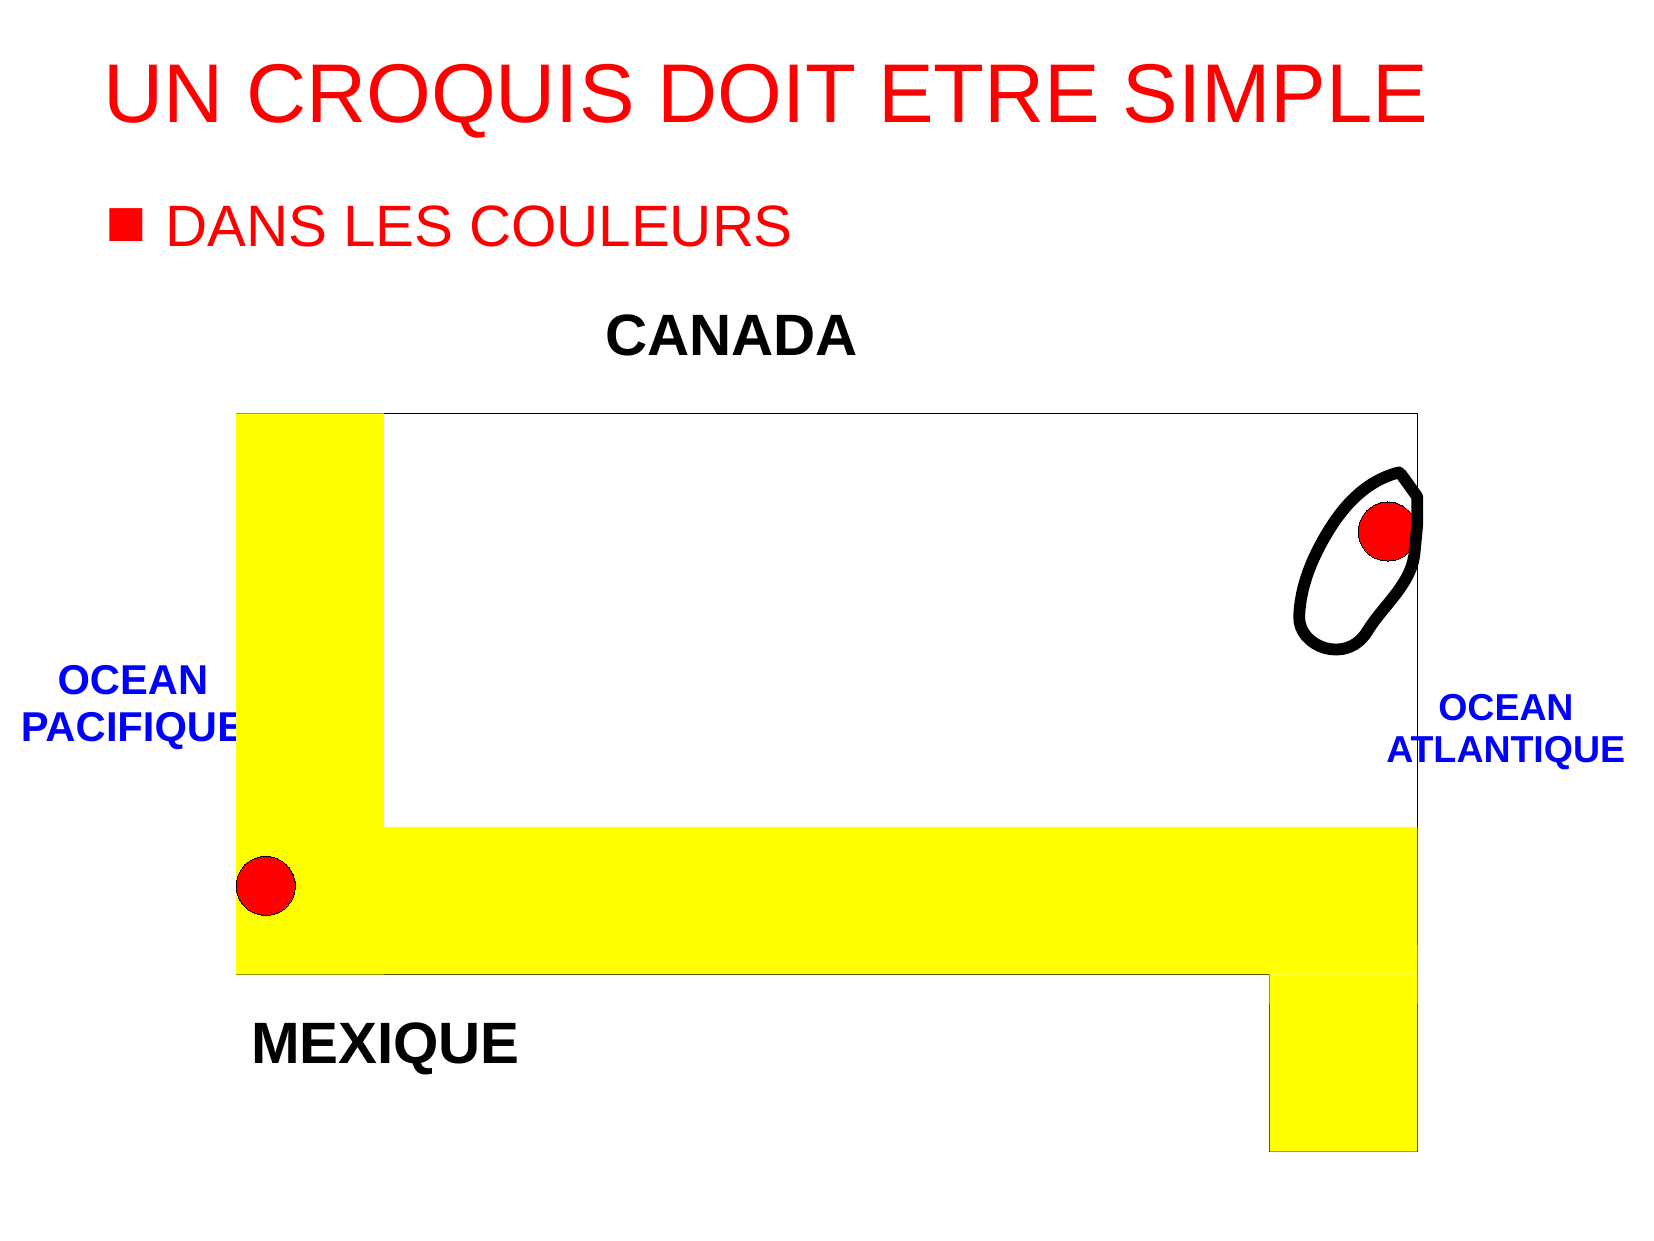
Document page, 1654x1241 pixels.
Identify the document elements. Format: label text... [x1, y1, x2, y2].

text_box OCEAN ATLANTIQUE [1358, 679, 1654, 781]
text_box [1306, 480, 1411, 643]
text_box MEXIQUE [236, 1003, 591, 1086]
text_box OCEAN PACIFIQUE [0, 649, 236, 760]
text_box UN CROQUIS DOIT ETRE SIMPLE [88, 39, 1565, 148]
text_box [236, 413, 1418, 1152]
text_box  DANS LES COULEURS [88, 186, 945, 266]
text_box CANADA [590, 295, 945, 377]
